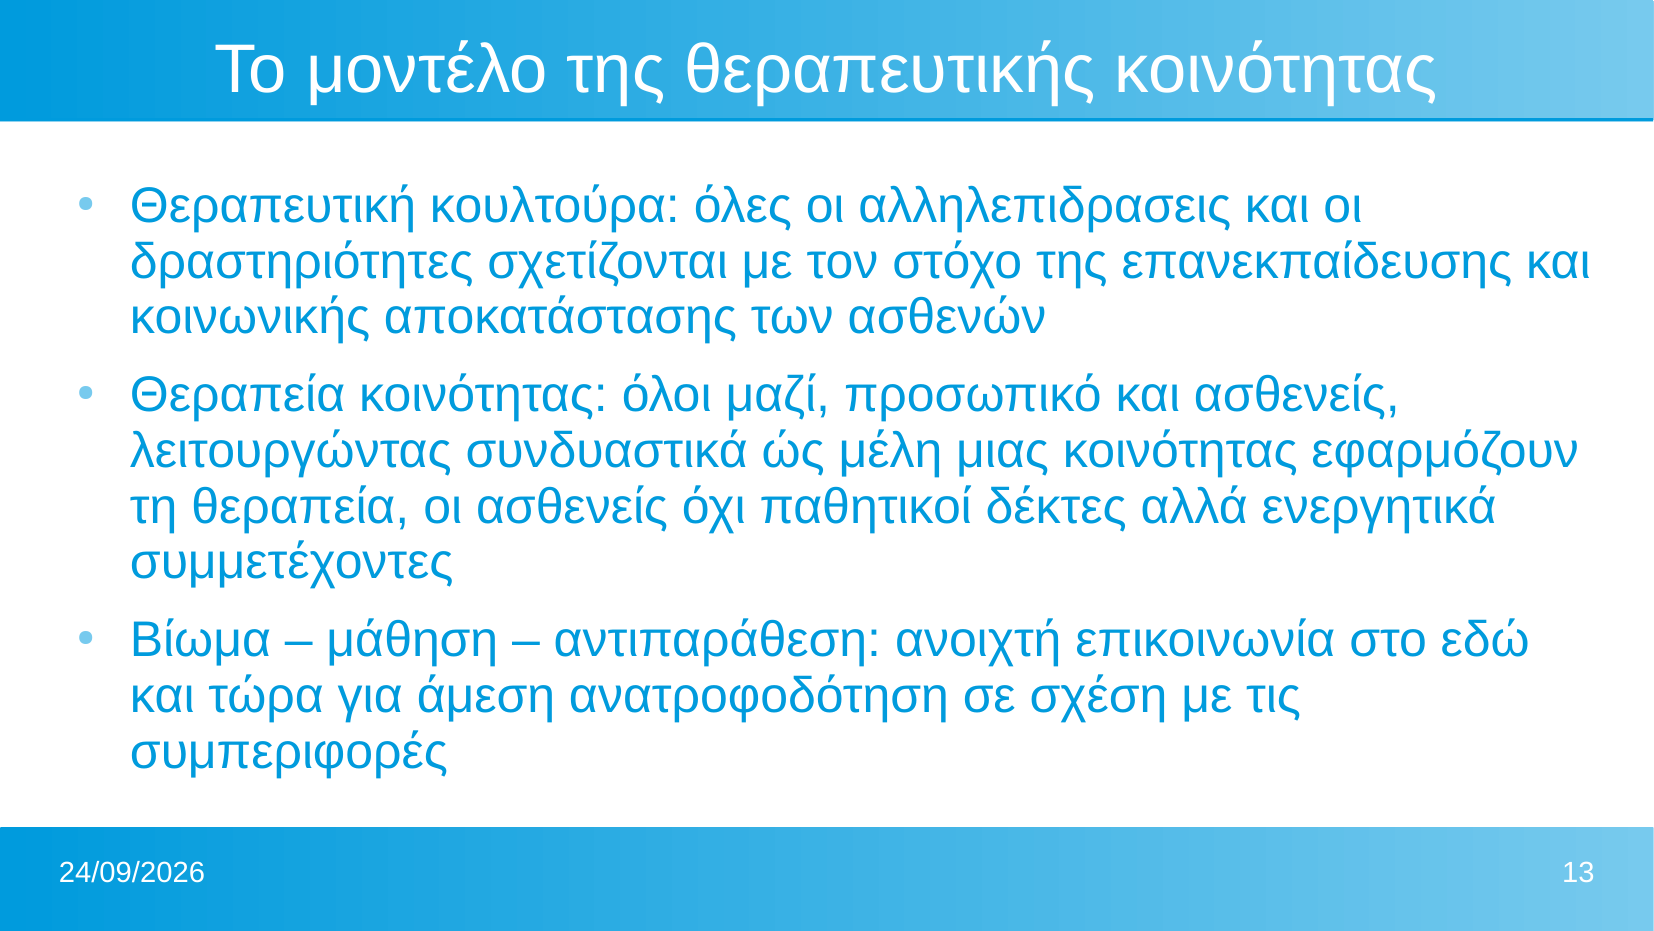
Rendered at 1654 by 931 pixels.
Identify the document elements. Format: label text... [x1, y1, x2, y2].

title Το μοντέλο της θεραπευτικής κοινότητας [59, 29, 1595, 108]
list Θεραπευτική κουλτούρα: όλες οι αλληλεπιδρασεις και οι δραστηριότητες σχετίζονται με τον στόχο της επανεκπαίδευσης και κοινωνικής αποκατάστασης των ασθενών Θεραπεία κοινότητας: όλοι μαζί, προσωπικό και ασθενείς, λειτουργώντας συνδυαστικά ώς μέλη μιας κοινότητας εφαρμόζουν τη θεραπεία, οι ασθενείς όχι παθητικοί δέκτες αλλά ενεργητικά συμμετέχοντες Βίωμα – μάθηση – αντιπαράθεση: ανοιχτή επικοινωνία στο εδώ και τώρα για άμεση ανατροφοδότηση σε σχέση με τις συμπεριφορές [59, 177, 1595, 768]
